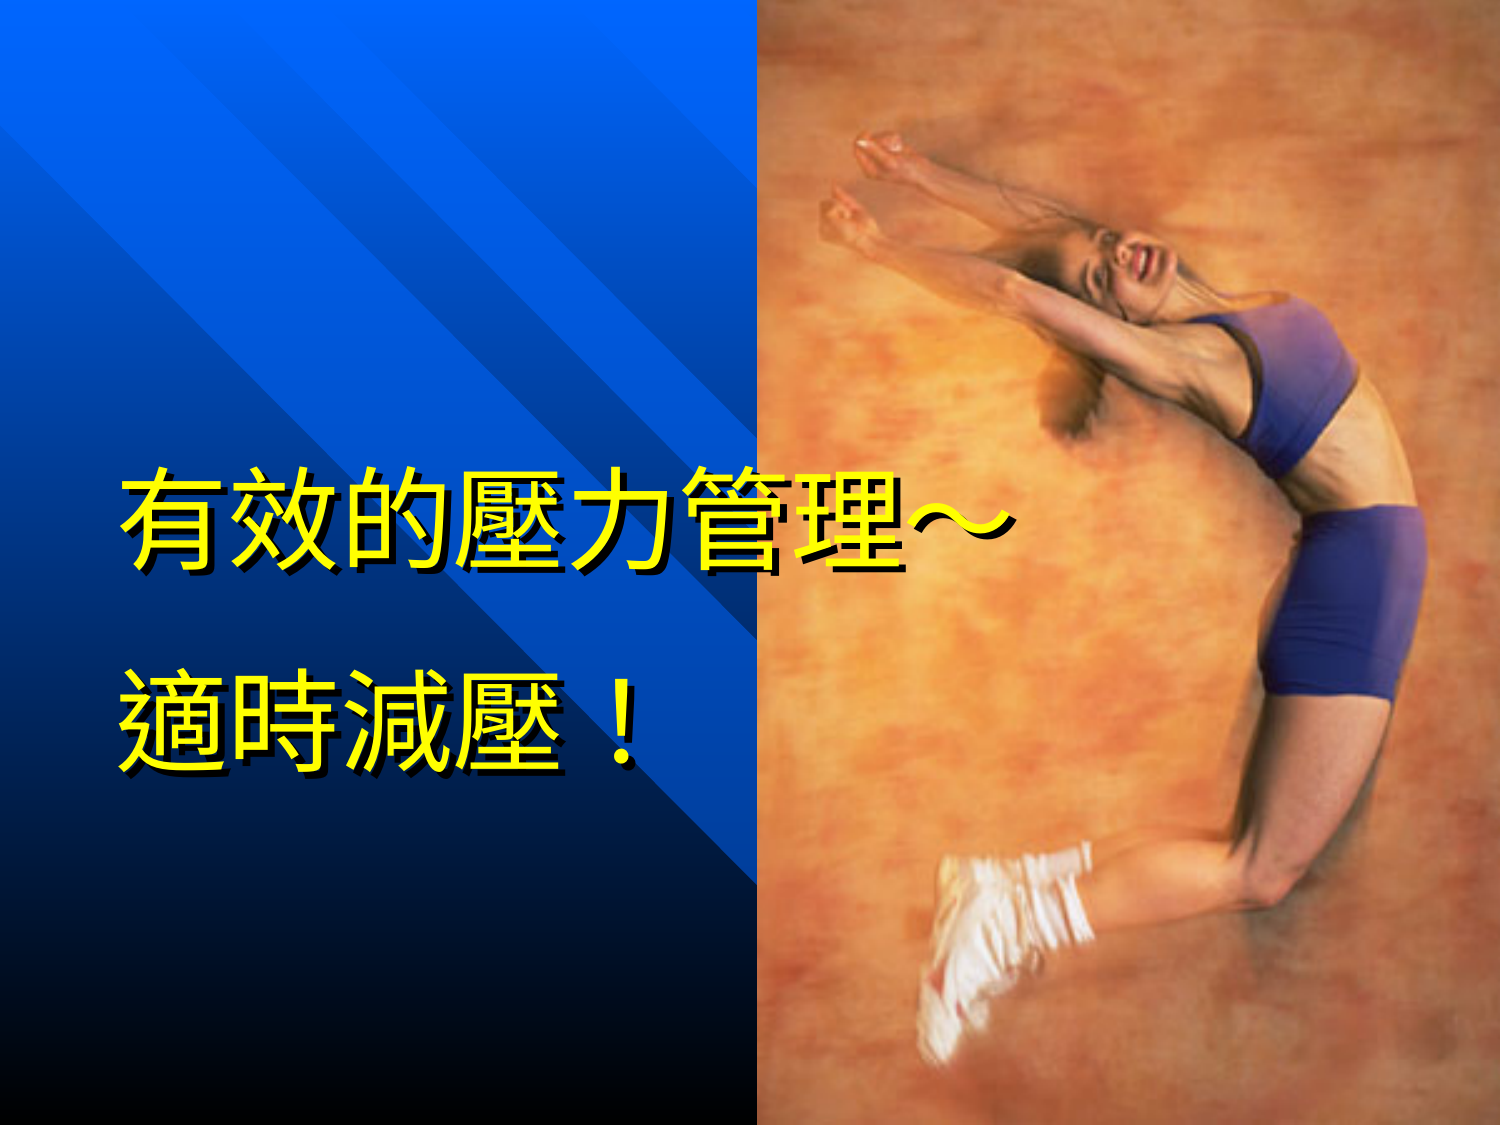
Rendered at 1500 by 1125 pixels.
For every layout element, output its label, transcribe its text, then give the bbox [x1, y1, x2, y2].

title 有效的壓力管理～ 適時減壓！ [100, 373, 1376, 561]
picture [757, 0, 1500, 1125]
